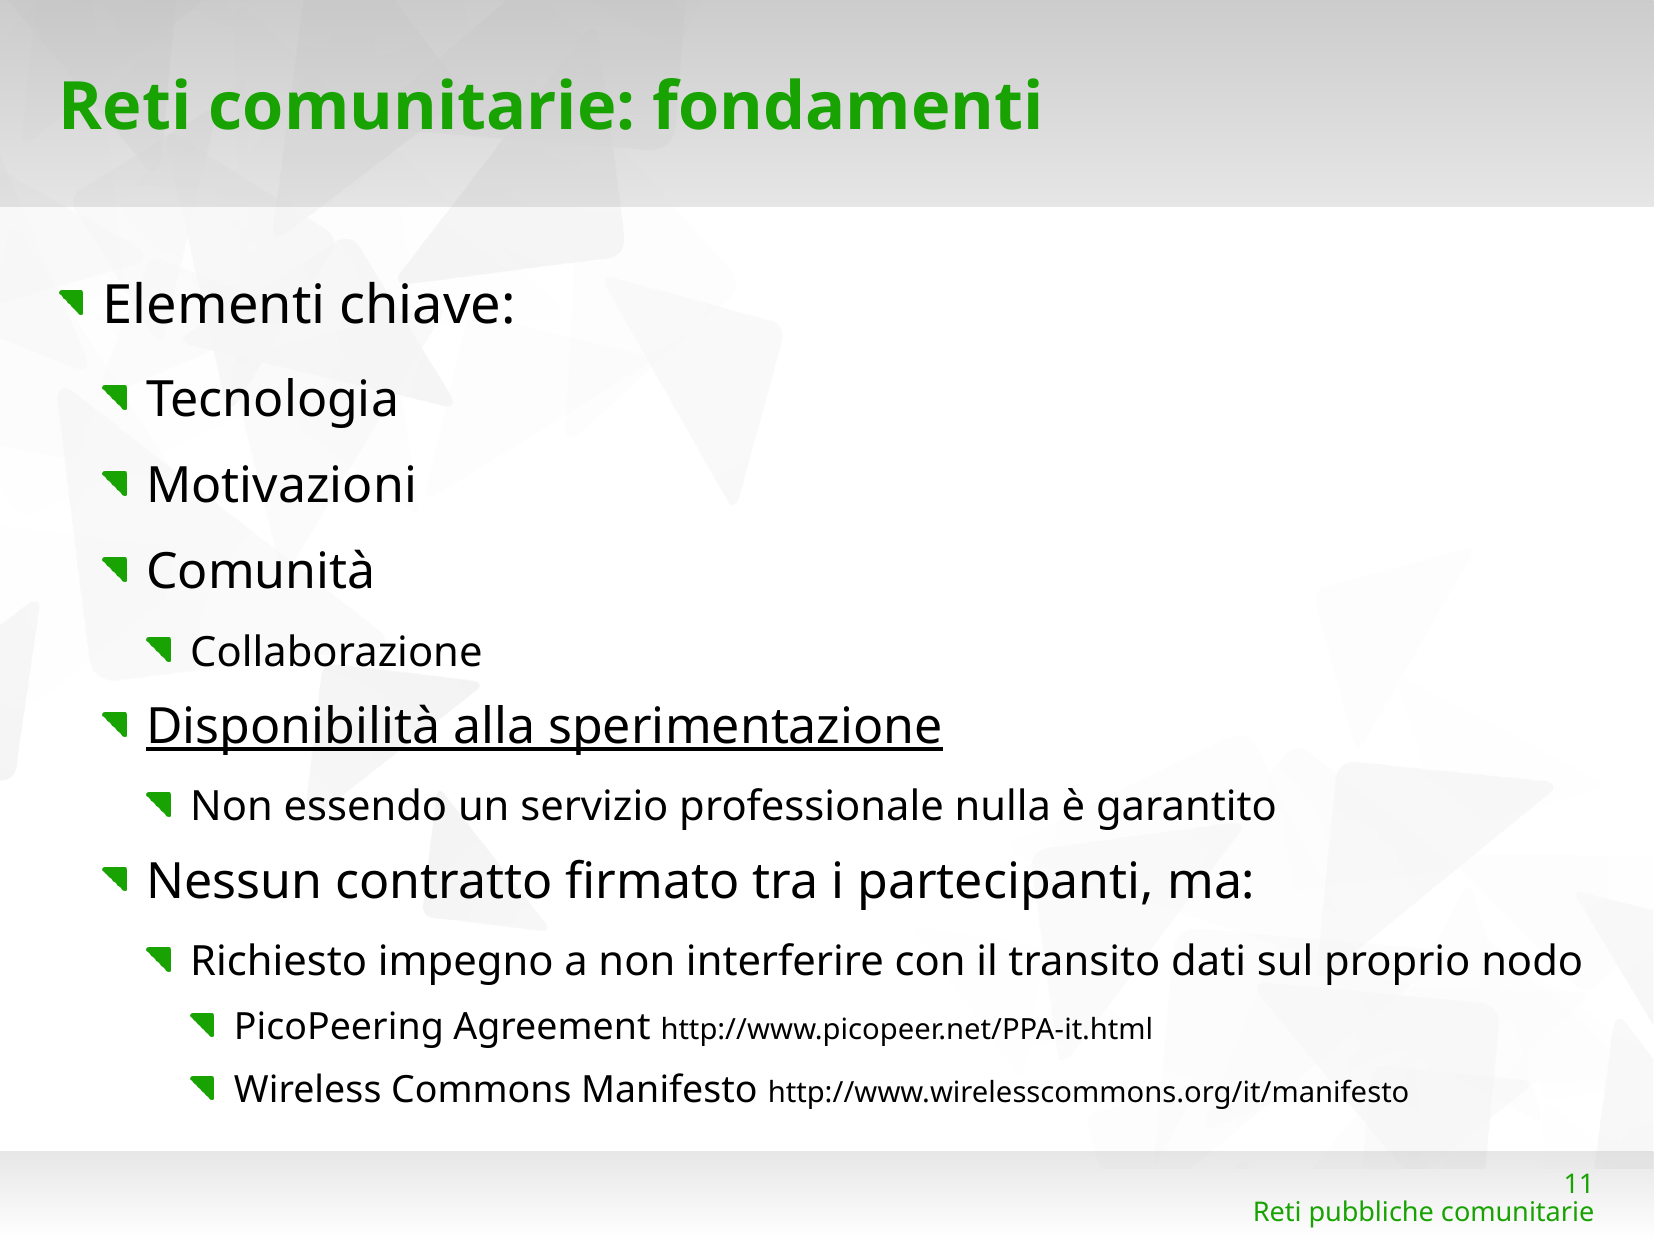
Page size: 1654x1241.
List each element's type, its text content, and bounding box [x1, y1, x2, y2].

list Elementi chiave: Tecnologia Motivazioni Comunità Collaborazione Disponibilità alla sperimentazione Non essendo un servizio professionale nulla è garantito Nessun contratto firmato tra i partecipanti, ma: Richiesto impegno a non interferire con il transito dati sul proprio nodo PicoPeering Agreement http://www.picopeer.net/PPA-it.html Wireless Commons Manifesto http://www.wirelesscommons.org/it/manifesto [59, 265, 1595, 1114]
title Reti comunitarie: fondamenti [59, 29, 1595, 178]
picture [915, 548, 1654, 1169]
picture [0, 0, 783, 931]
